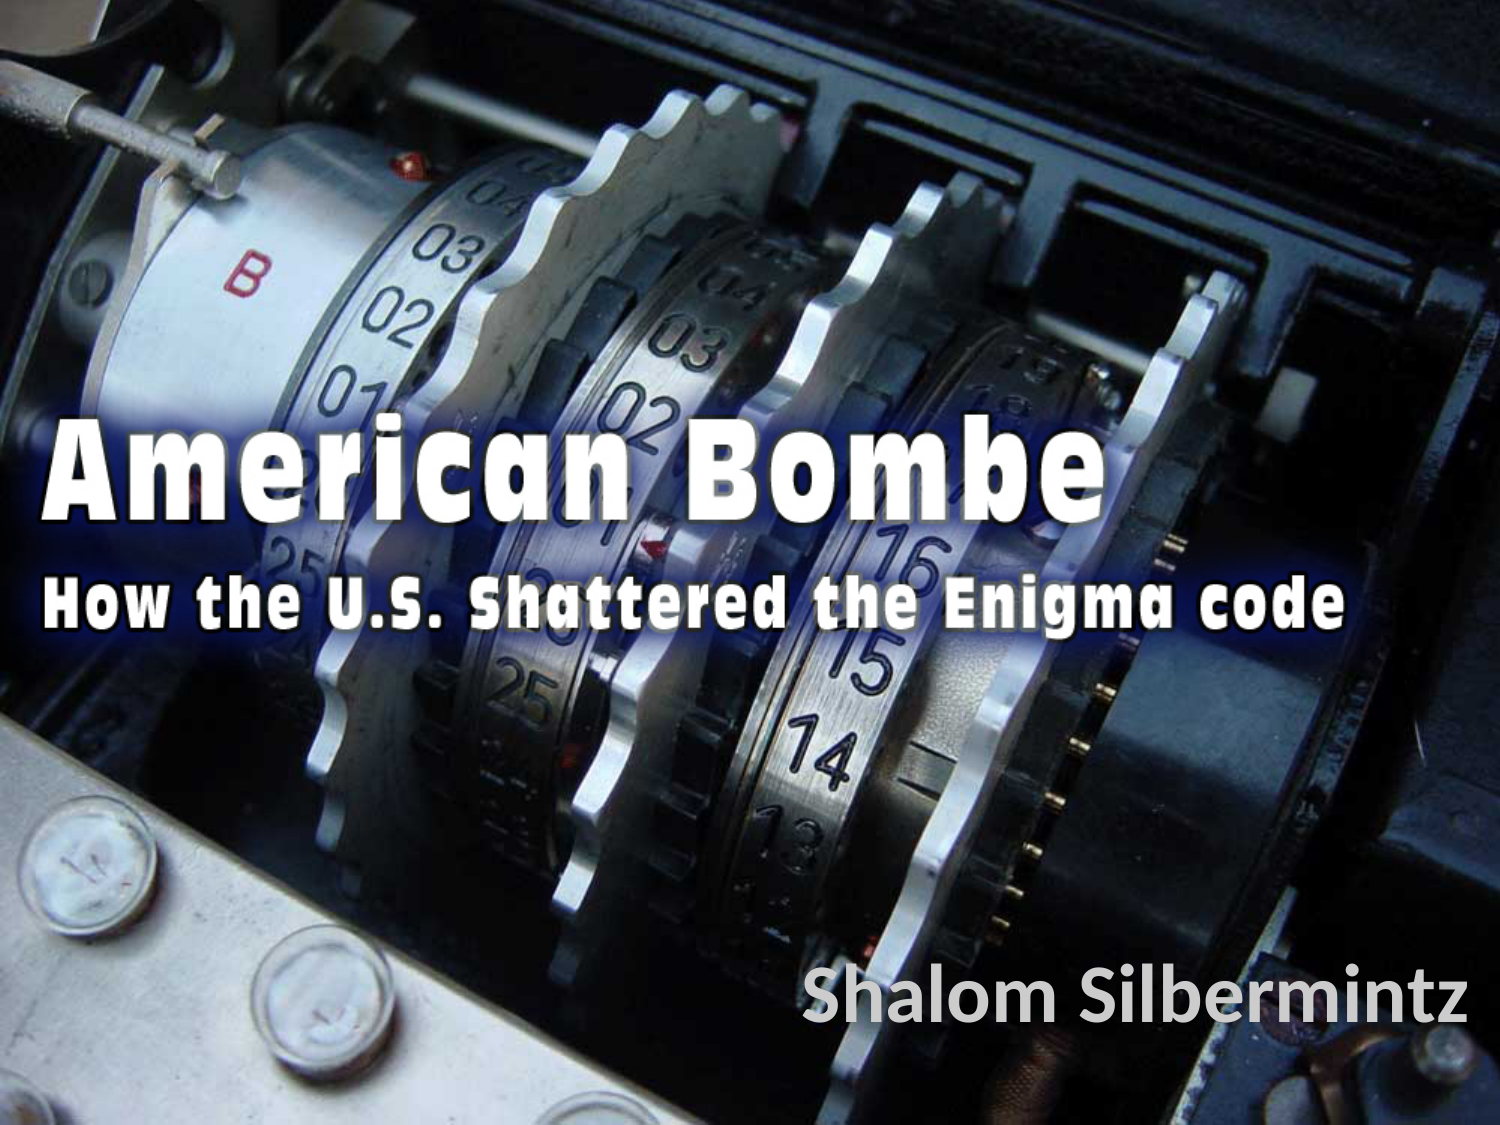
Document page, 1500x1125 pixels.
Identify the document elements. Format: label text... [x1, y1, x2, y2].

text_box Shalom Silbermintz [120, 913, 1470, 1064]
picture [0, 0, 1500, 1125]
